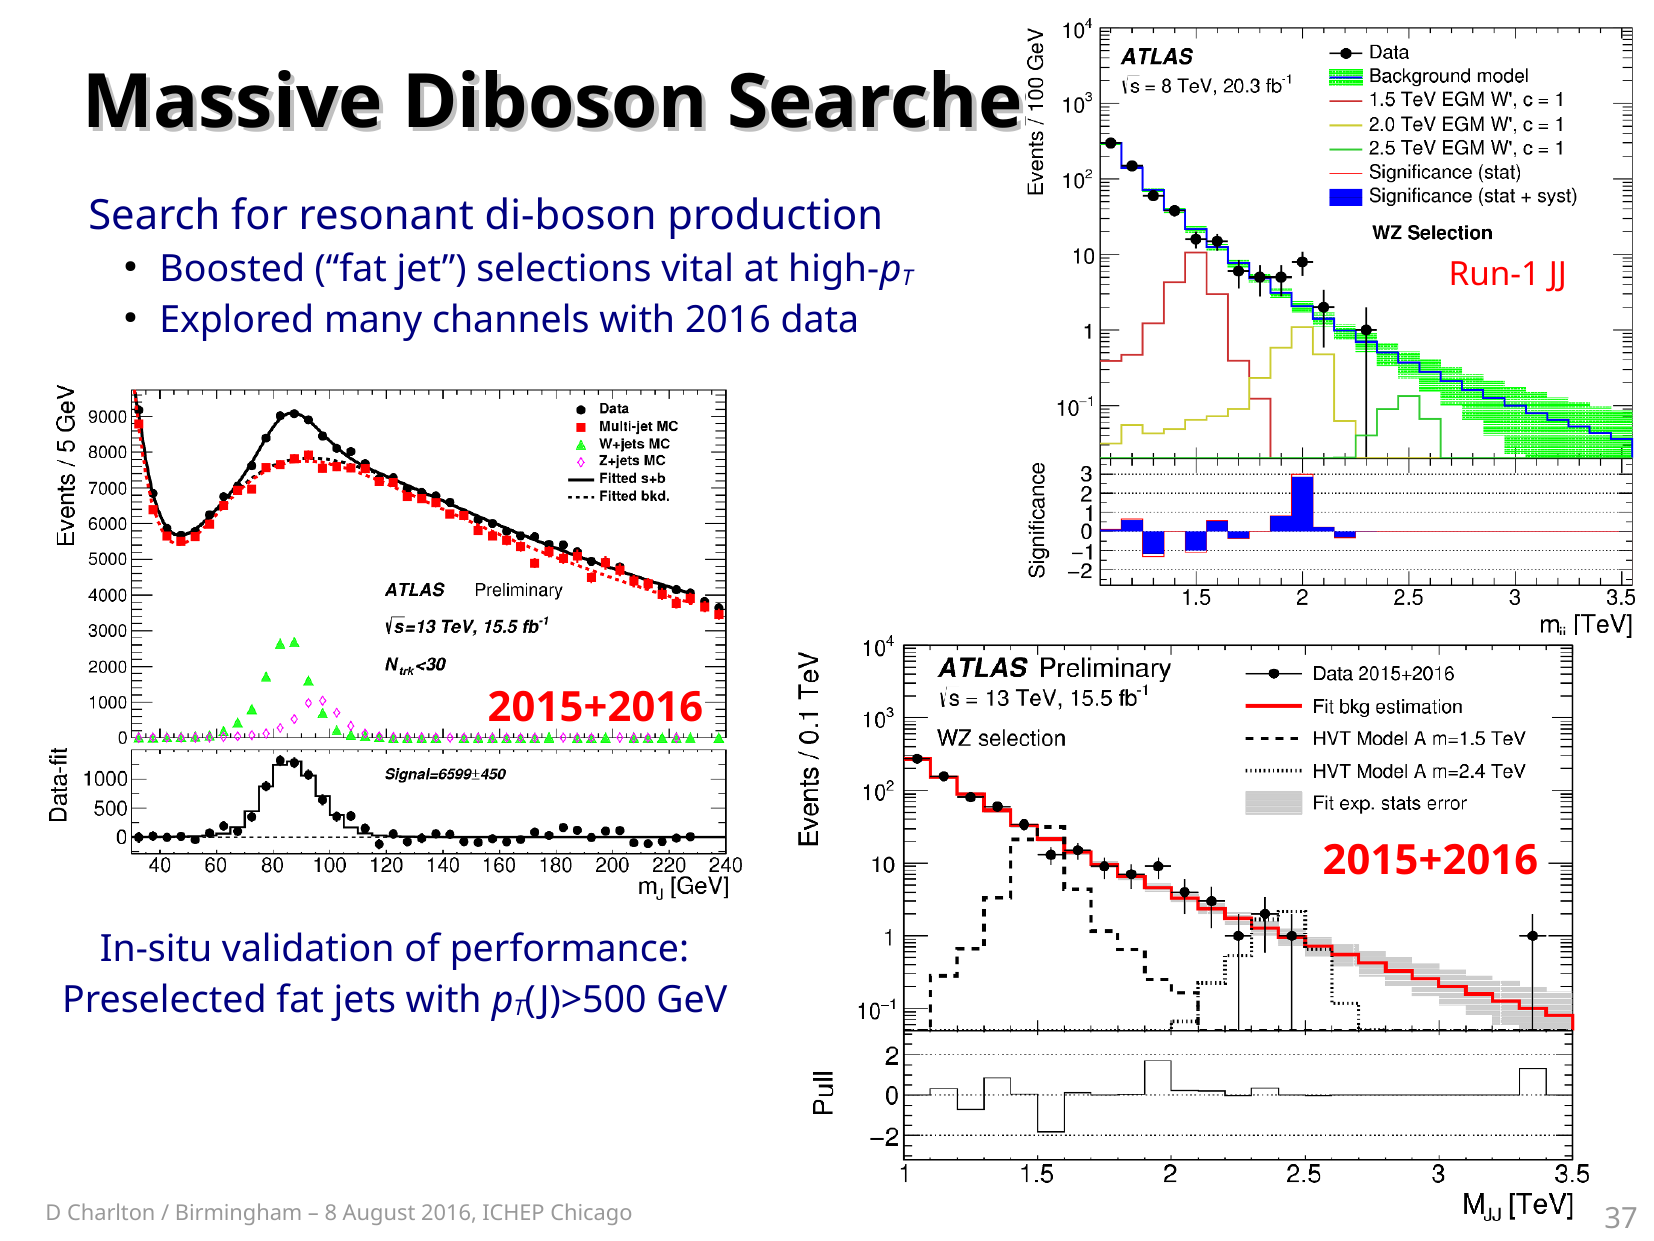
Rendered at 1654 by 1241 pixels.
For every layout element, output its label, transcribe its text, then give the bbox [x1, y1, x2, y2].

text_box 2015+2016 [473, 669, 740, 733]
picture [798, 18, 1635, 1221]
picture [49, 384, 742, 900]
text_box 2015+2016 [1307, 822, 1574, 887]
title Massive Diboson Searches [82, 49, 1026, 148]
text_box In-situ validation of performance: Preselected fat jets with pT(J)>500 GeV [13, 914, 777, 1029]
text_box Run-1 JJ [1433, 242, 1591, 296]
text_box Search for resonant di-boson production Boosted (“fat jet”) selections vital at high-pT Explored many channels with 2016 data [73, 177, 1093, 341]
